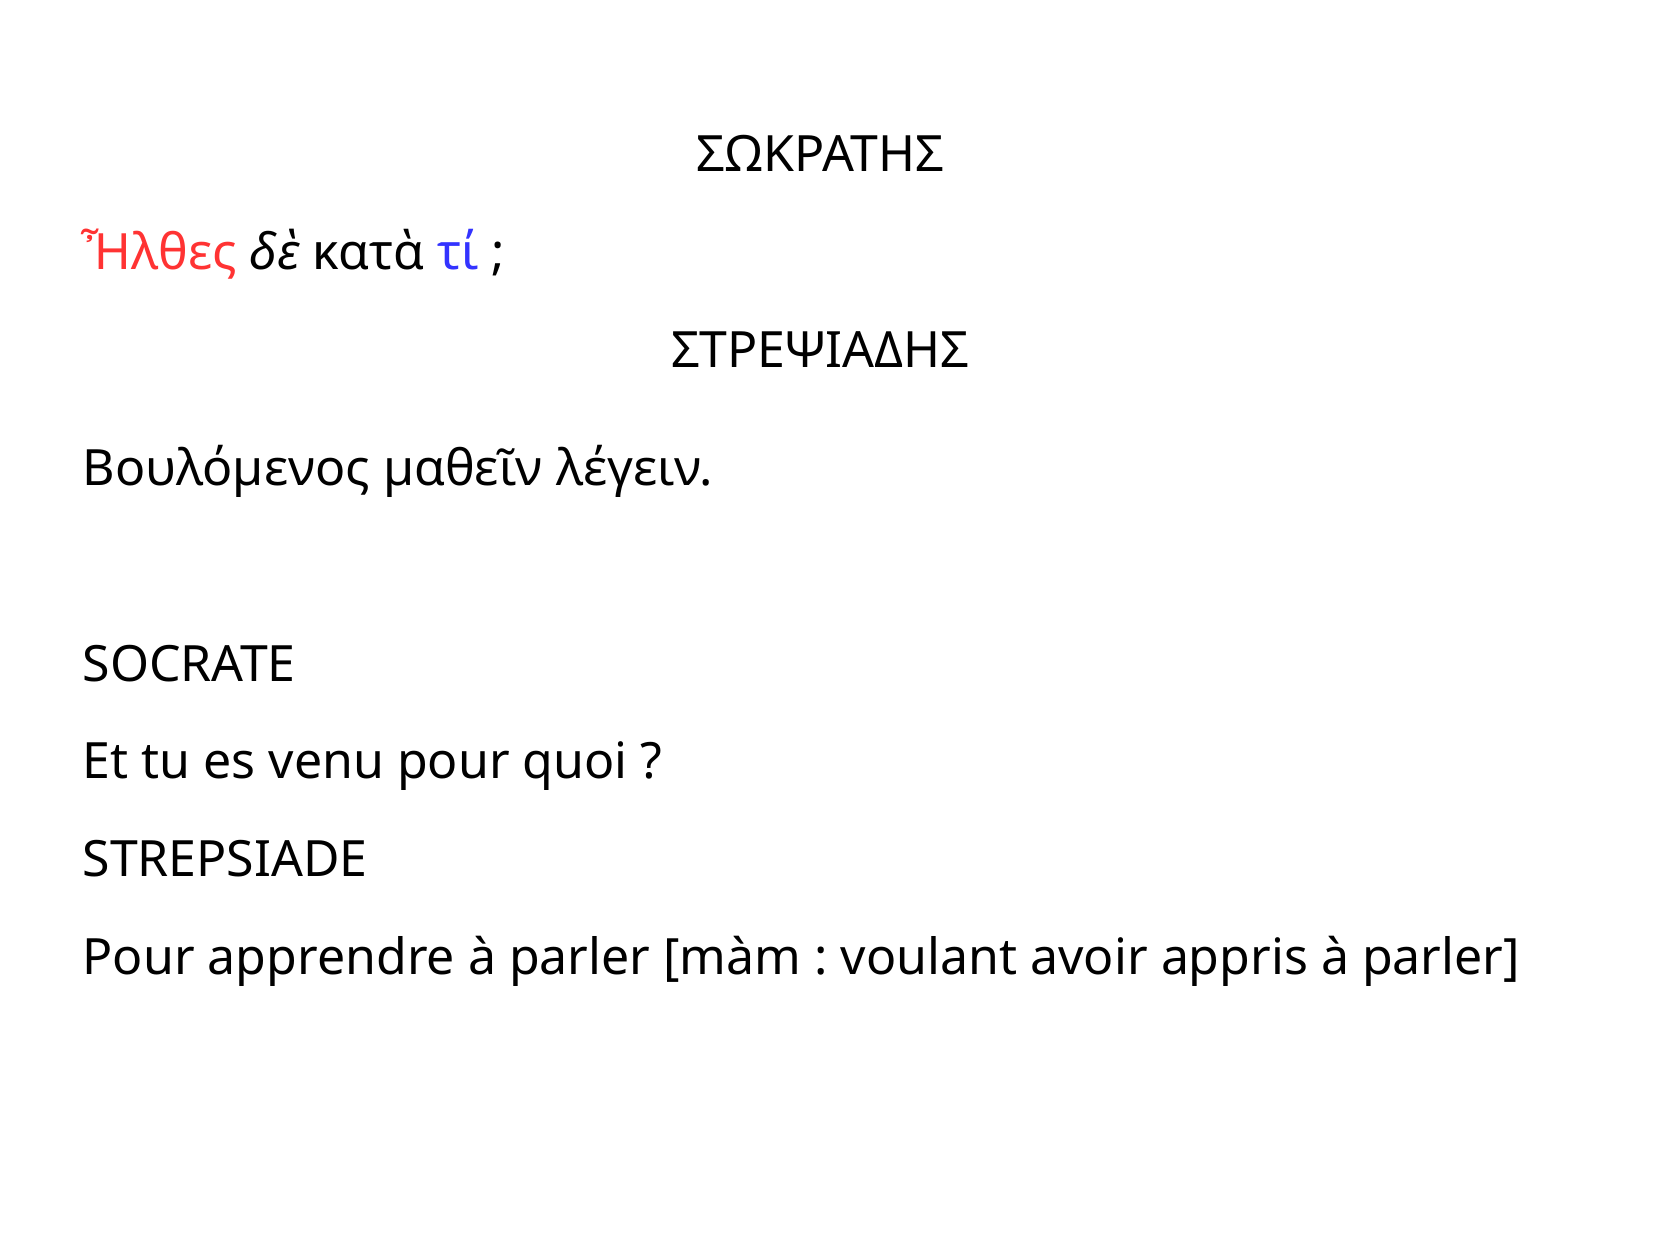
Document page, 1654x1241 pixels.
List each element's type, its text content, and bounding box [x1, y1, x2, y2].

list ΣΩΚΡΑΤΗΣ Ἦλθες δὲ κατὰ τί ; ΣΤΡΕΨΙΑΔΗΣ Βουλόμενος μαθεῖν λέγειν. SOCRATE Et tu es venu pour quoi ? STREPSIADE Pour apprendre à parler [màm : voulant avoir appris à parler] [82, 118, 1571, 1222]
